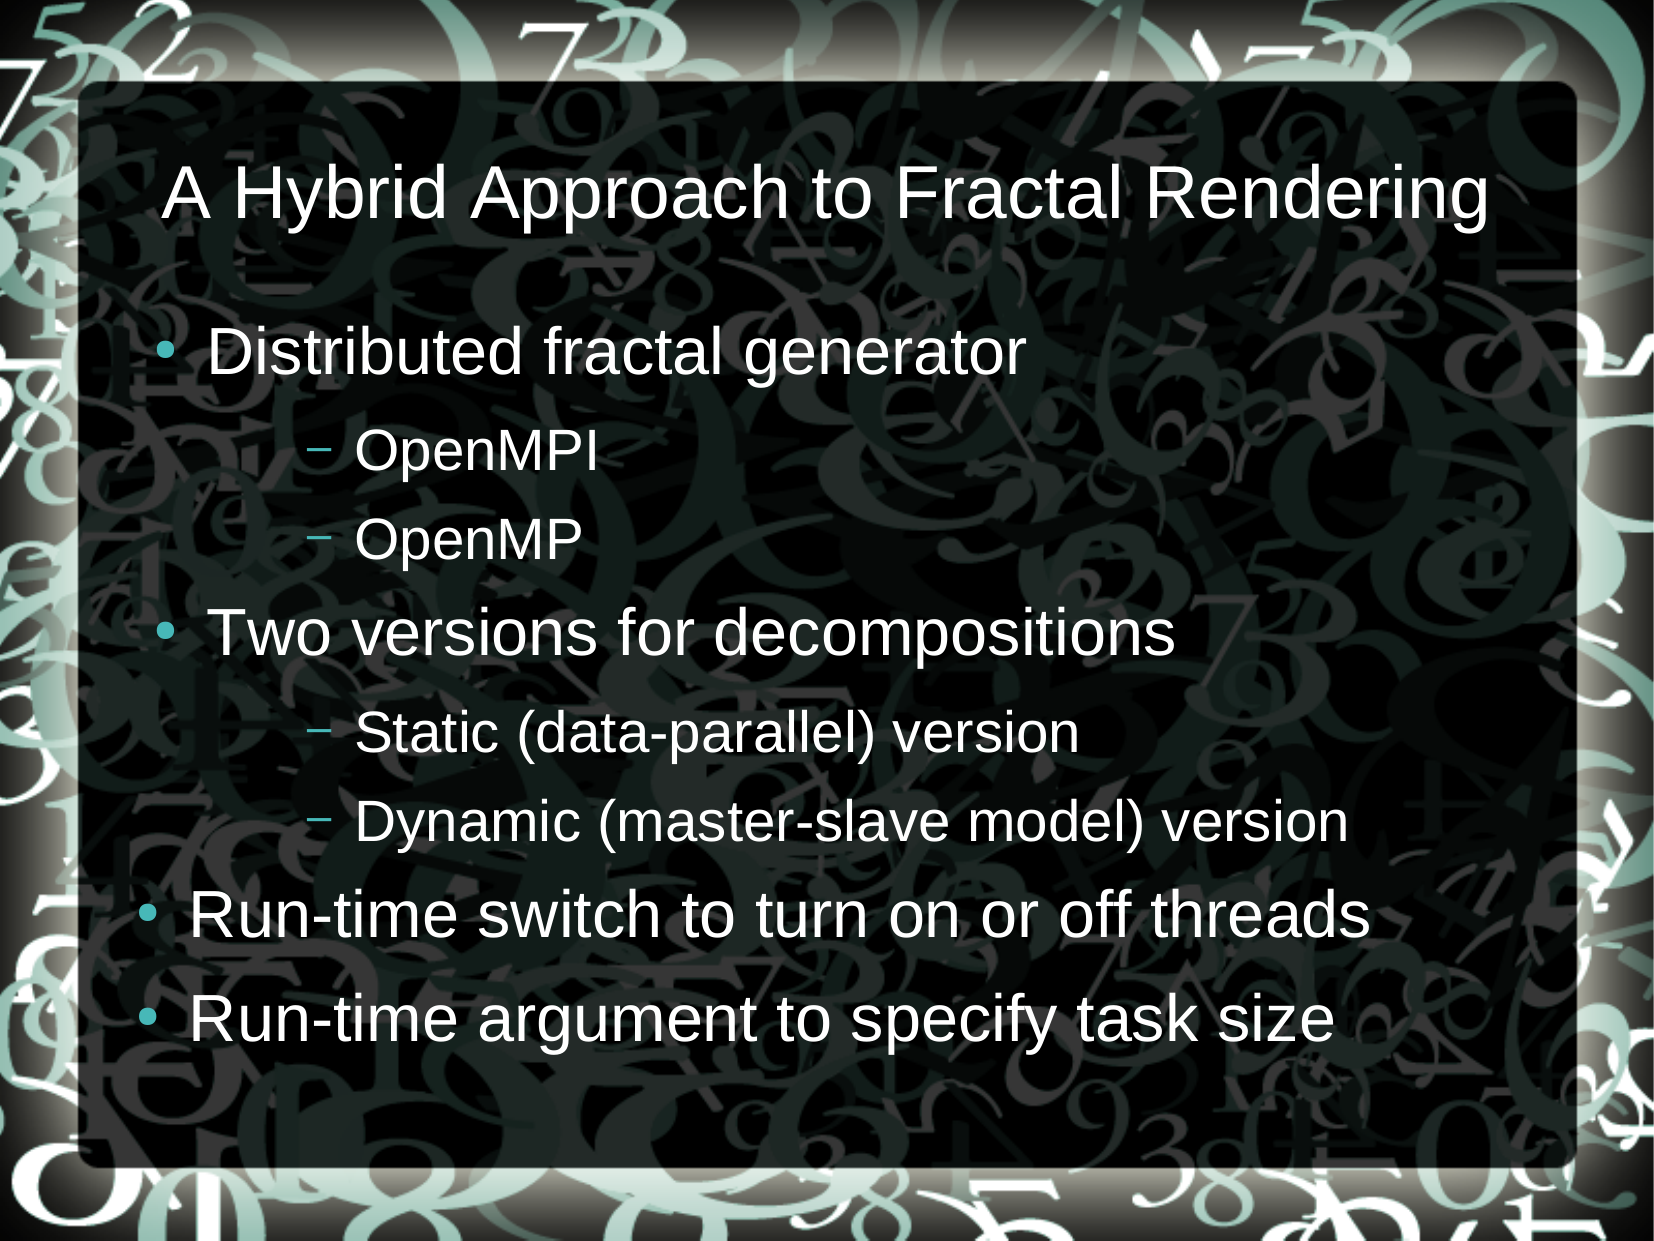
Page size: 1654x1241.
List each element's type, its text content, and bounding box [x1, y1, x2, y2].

title A Hybrid Approach to Fractal Rendering [82, 88, 1571, 296]
picture [0, 0, 1654, 1241]
list Distributed fractal generator OpenMPI OpenMP Two versions for decompositions Static (data-parallel) version Dynamic (master-slave model) version Run-time switch to turn on or off threads Run-time argument to specify task size [118, 313, 1542, 1057]
